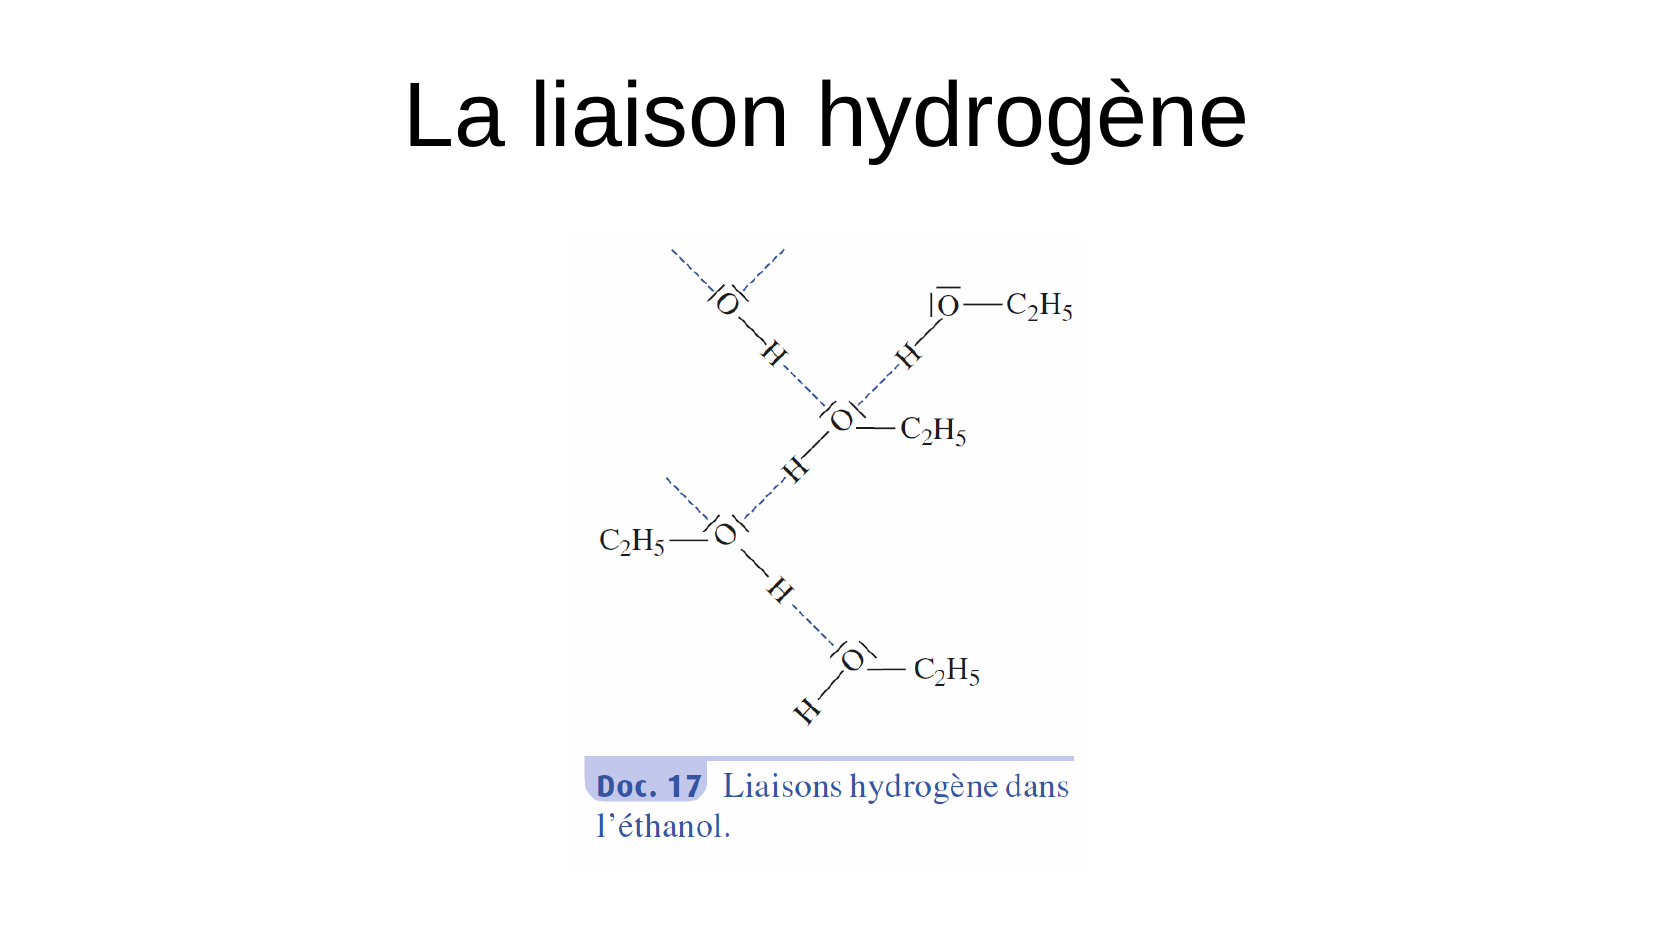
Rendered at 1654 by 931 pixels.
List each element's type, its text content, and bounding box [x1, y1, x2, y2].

title La liaison hydrogène [82, 37, 1571, 193]
picture [566, 236, 1085, 875]
